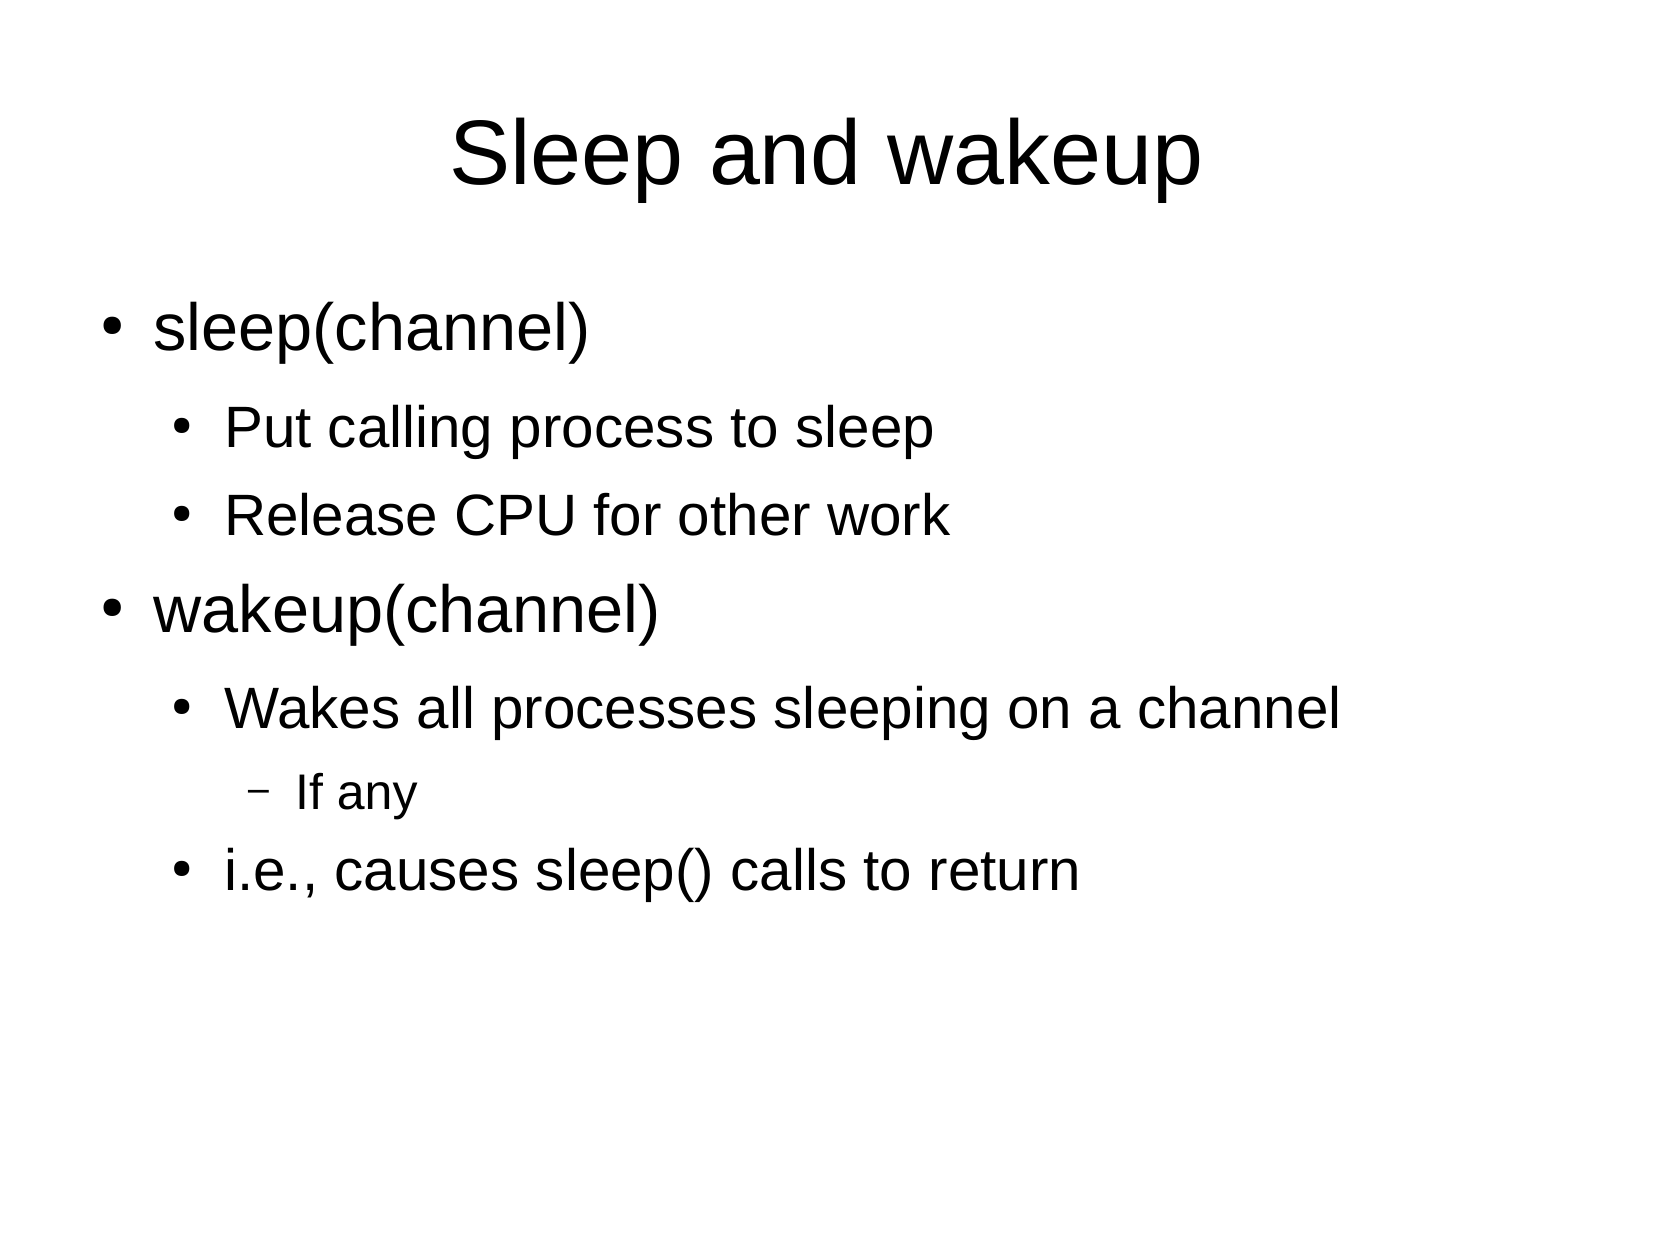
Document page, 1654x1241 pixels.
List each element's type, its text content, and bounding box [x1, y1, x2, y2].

list sleep(channel) Put calling process to sleep Release CPU for other work wakeup(channel) Wakes all processes sleeping on a channel If any i.e., causes sleep() calls to return [82, 290, 1571, 1010]
title Sleep and wakeup [82, 49, 1571, 257]
